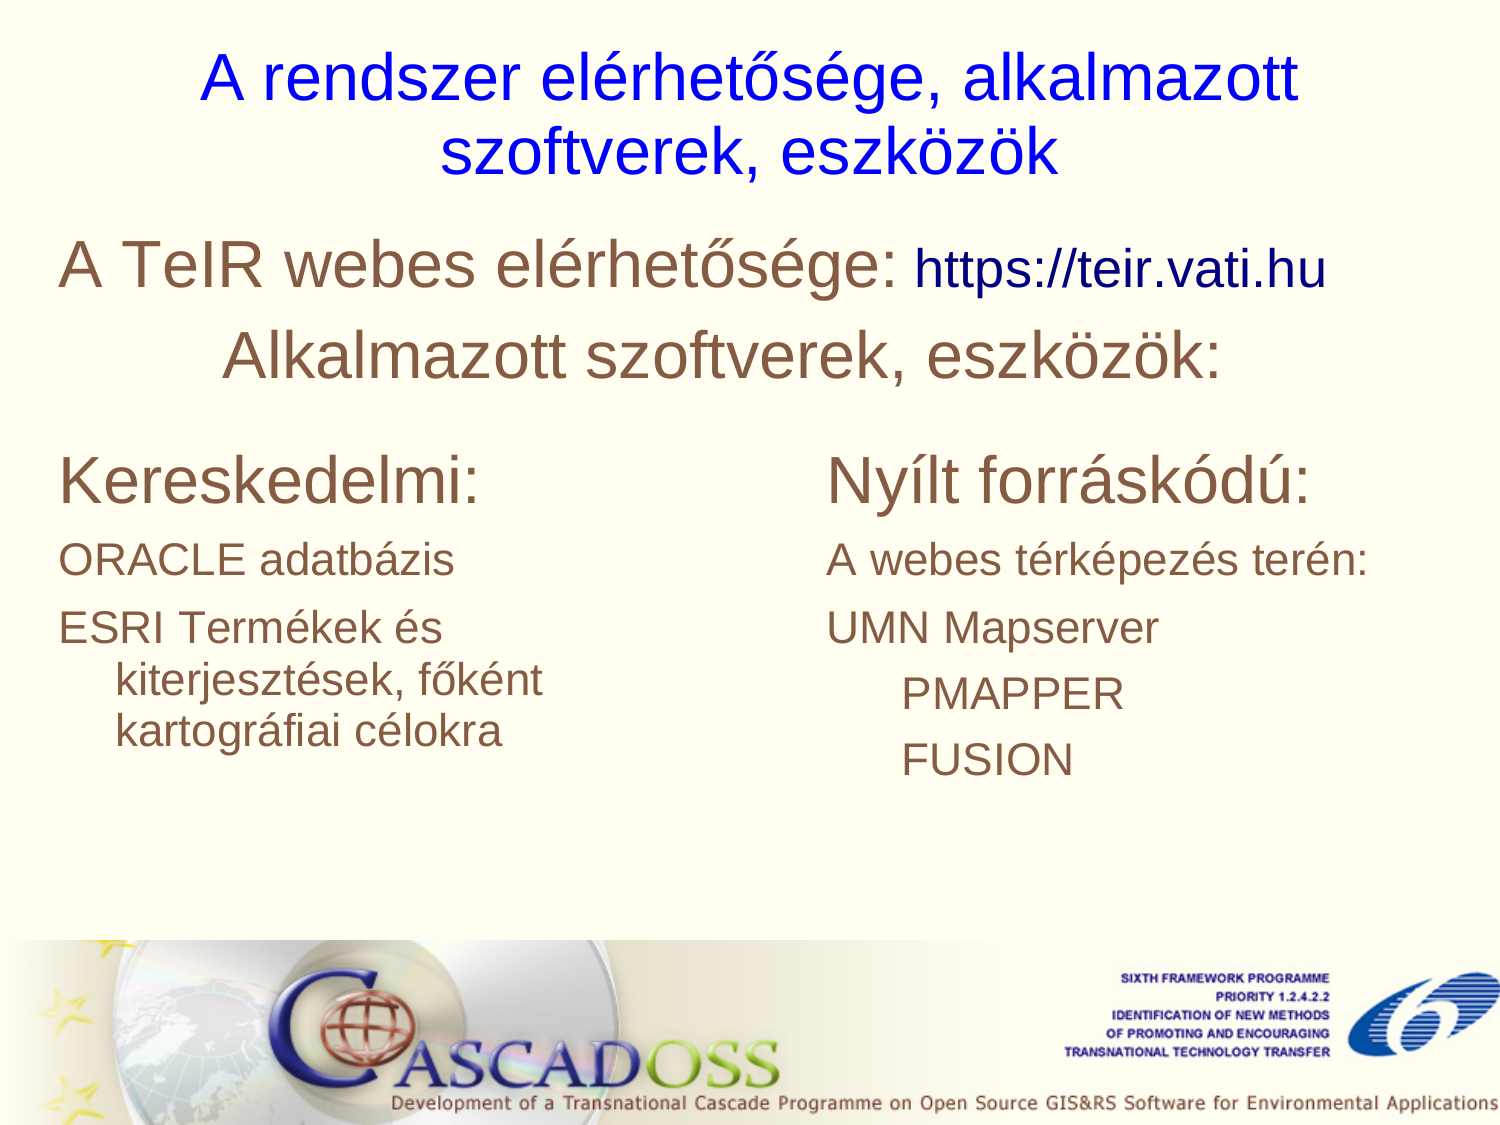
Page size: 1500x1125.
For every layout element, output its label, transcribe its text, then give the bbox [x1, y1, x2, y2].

list Kereskedelmi: ORACLE adatbázis ESRI Termékek és kiterjesztések, főként kartográfiai célokra [59, 709, 680, 987]
list Nyílt forráskódú: A webes térképezés terén: UMN Mapserver PMAPPER FUSION [826, 442, 1447, 1016]
title A rendszer elérhetősége, alkalmazott szoftverek, eszközök [75, 28, 1425, 201]
picture [0, 940, 1500, 1125]
list A TeIR webes elérhetősége: https://teir.vati.hu Alkalmazott szoftverek, eszközök: [59, 227, 1388, 709]
